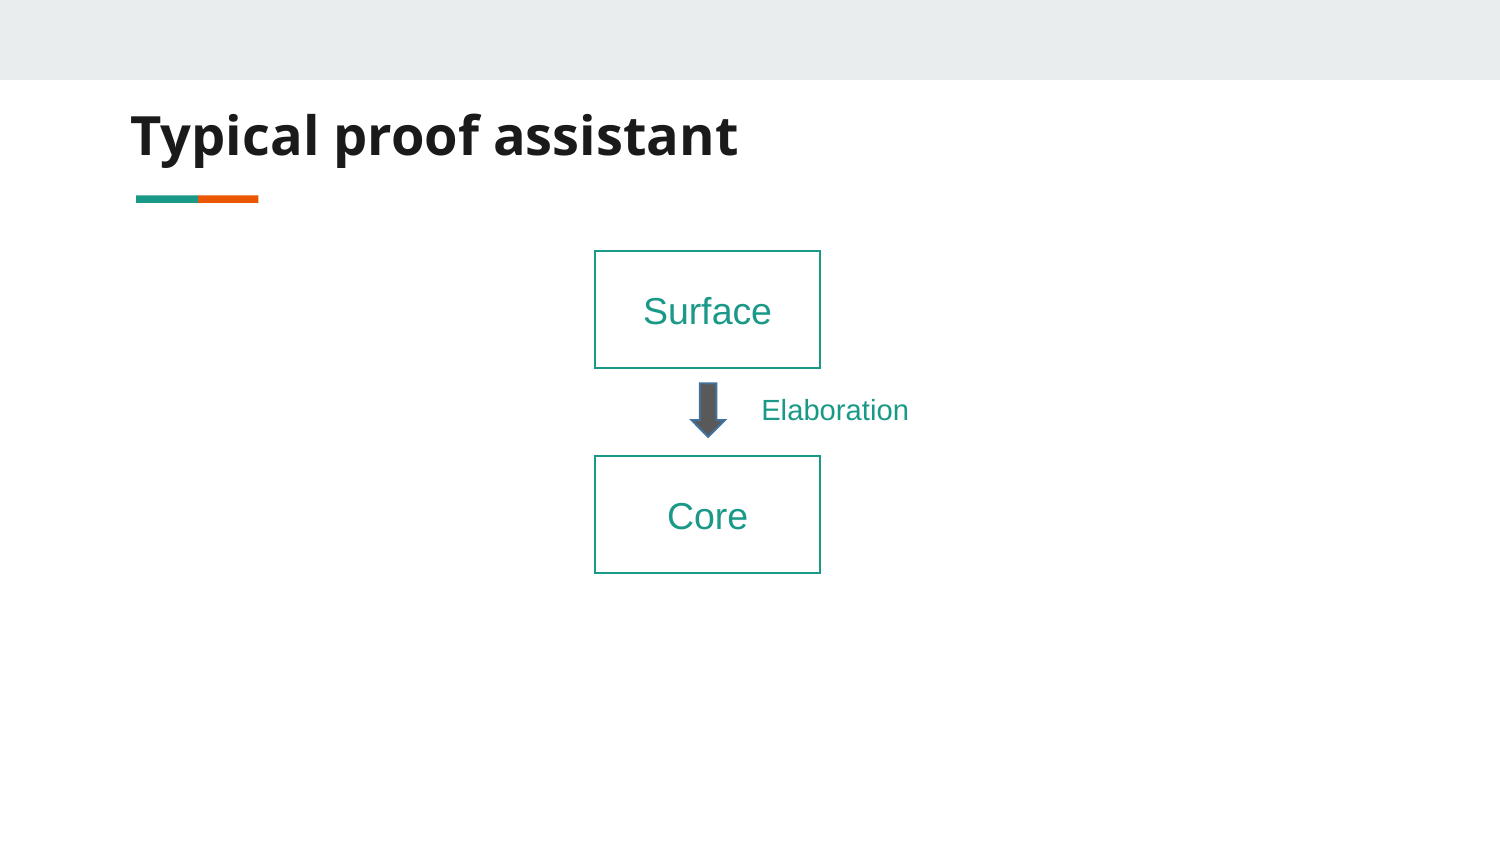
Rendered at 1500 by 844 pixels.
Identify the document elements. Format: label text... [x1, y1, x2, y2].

text_box Surface [594, 251, 821, 369]
title Typical proof assistant [119, 93, 1381, 182]
text_box Elaboration [749, 385, 925, 433]
text_box [691, 383, 725, 437]
text_box Core [594, 455, 821, 574]
